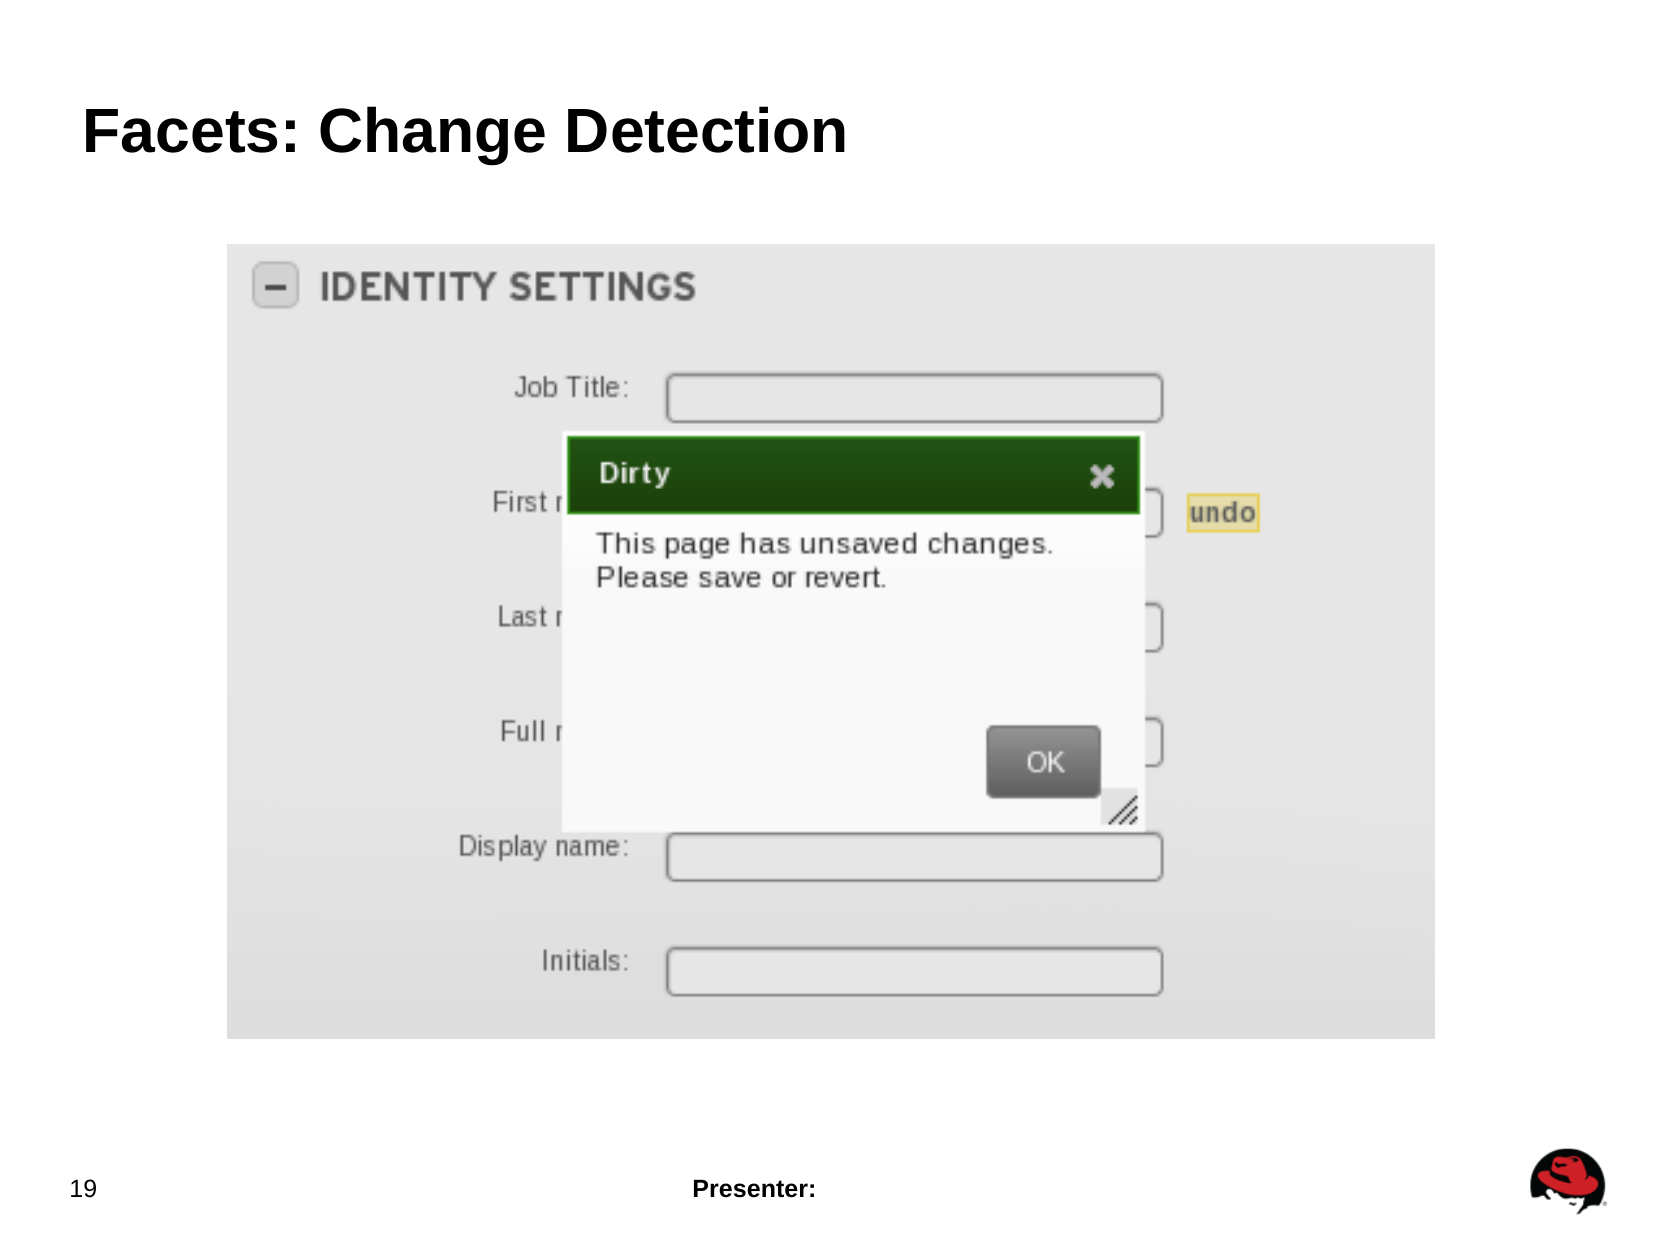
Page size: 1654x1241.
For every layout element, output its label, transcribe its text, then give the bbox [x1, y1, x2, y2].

picture [227, 244, 1435, 1039]
picture [1529, 1146, 1613, 1224]
title Facets: Change Detection [82, 37, 1571, 226]
